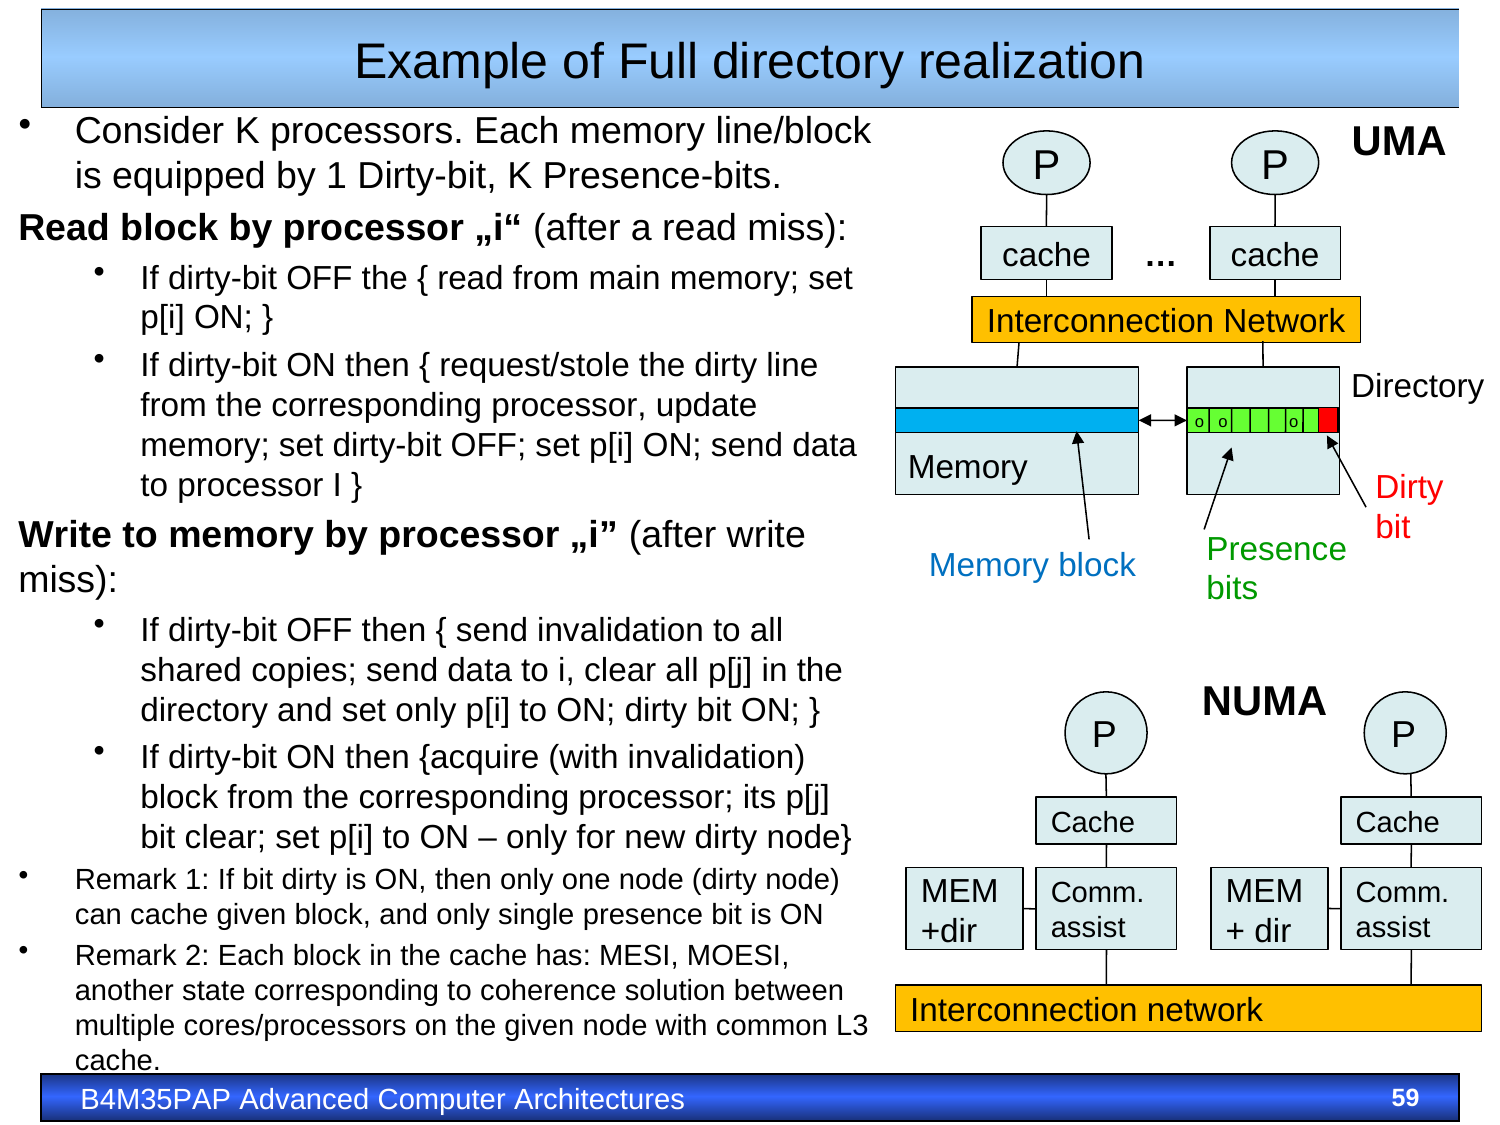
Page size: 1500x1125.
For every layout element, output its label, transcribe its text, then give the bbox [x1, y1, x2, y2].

text_box Dirty bit [1360, 478, 1500, 532]
text_box Directory [1336, 357, 1500, 411]
text_box [895, 367, 1179, 540]
text_box UMA [1336, 112, 1500, 166]
text_box P [1364, 691, 1447, 774]
text_box NUMA [1186, 672, 1368, 726]
text_box MEM + dir [1210, 867, 1328, 950]
text_box Memory [892, 438, 1074, 492]
text_box … [1122, 226, 1199, 280]
text_box Cache [1036, 797, 1177, 845]
text_box P [1231, 130, 1319, 195]
text_box Memory block [913, 543, 1174, 582]
text_box cache [981, 226, 1112, 280]
list Consider K processors. Each memory line/block is equipped by 1 Dirty-bit, K Presence-bits. Read block by processor „i“ (after a read miss): If dirty-bit OFF the { read from main memory; set p[i] ON; } If dirty-bit ON then { request/stole the dirty line from the corresponding processor, update memory; set dirty-bit OFF; set p[i] ON; send data to processor I } Write to memory by processor „i” (after write miss): If dirty-bit OFF then { send invalidation to all shared copies; send data to i, clear all p[j] in the directory and set only p[i] to ON; dirty bit ON; } If dirty-bit ON then {acquire (with invalidation) block from the corresponding processor; its p[j] bit clear; set p[i] to ON – only for new dirty node} Remark 1: If bit dirty is ON, then only one node (dirty node) can cache given block, and only single presence bit is ON Remark 2: Each block in the cache has: MESI, MOESI, another state corresponding to coherence solution between multiple cores/processors on the given node with common L3 cache. [3, 98, 890, 1076]
text_box P [1065, 691, 1148, 774]
text_box [1186, 435, 1360, 530]
text_box Dirty bit [1381, 478, 1394, 496]
text_box Comm. assist [1340, 867, 1482, 950]
text_box cache [1209, 226, 1341, 280]
text_box Interconnection network [895, 984, 1482, 1032]
title Example of Full directory realization [41, 8, 1459, 108]
text_box [1186, 367, 1336, 394]
text_box P [1002, 130, 1091, 195]
text_box Cache [1340, 797, 1482, 845]
text_box o o o [1179, 394, 1361, 448]
text_box MEM +dir [906, 867, 1024, 950]
text_box Interconnection Network [971, 296, 1361, 343]
text_box Comm. assist [1036, 867, 1177, 950]
text_box Presence bits [1191, 540, 1373, 594]
